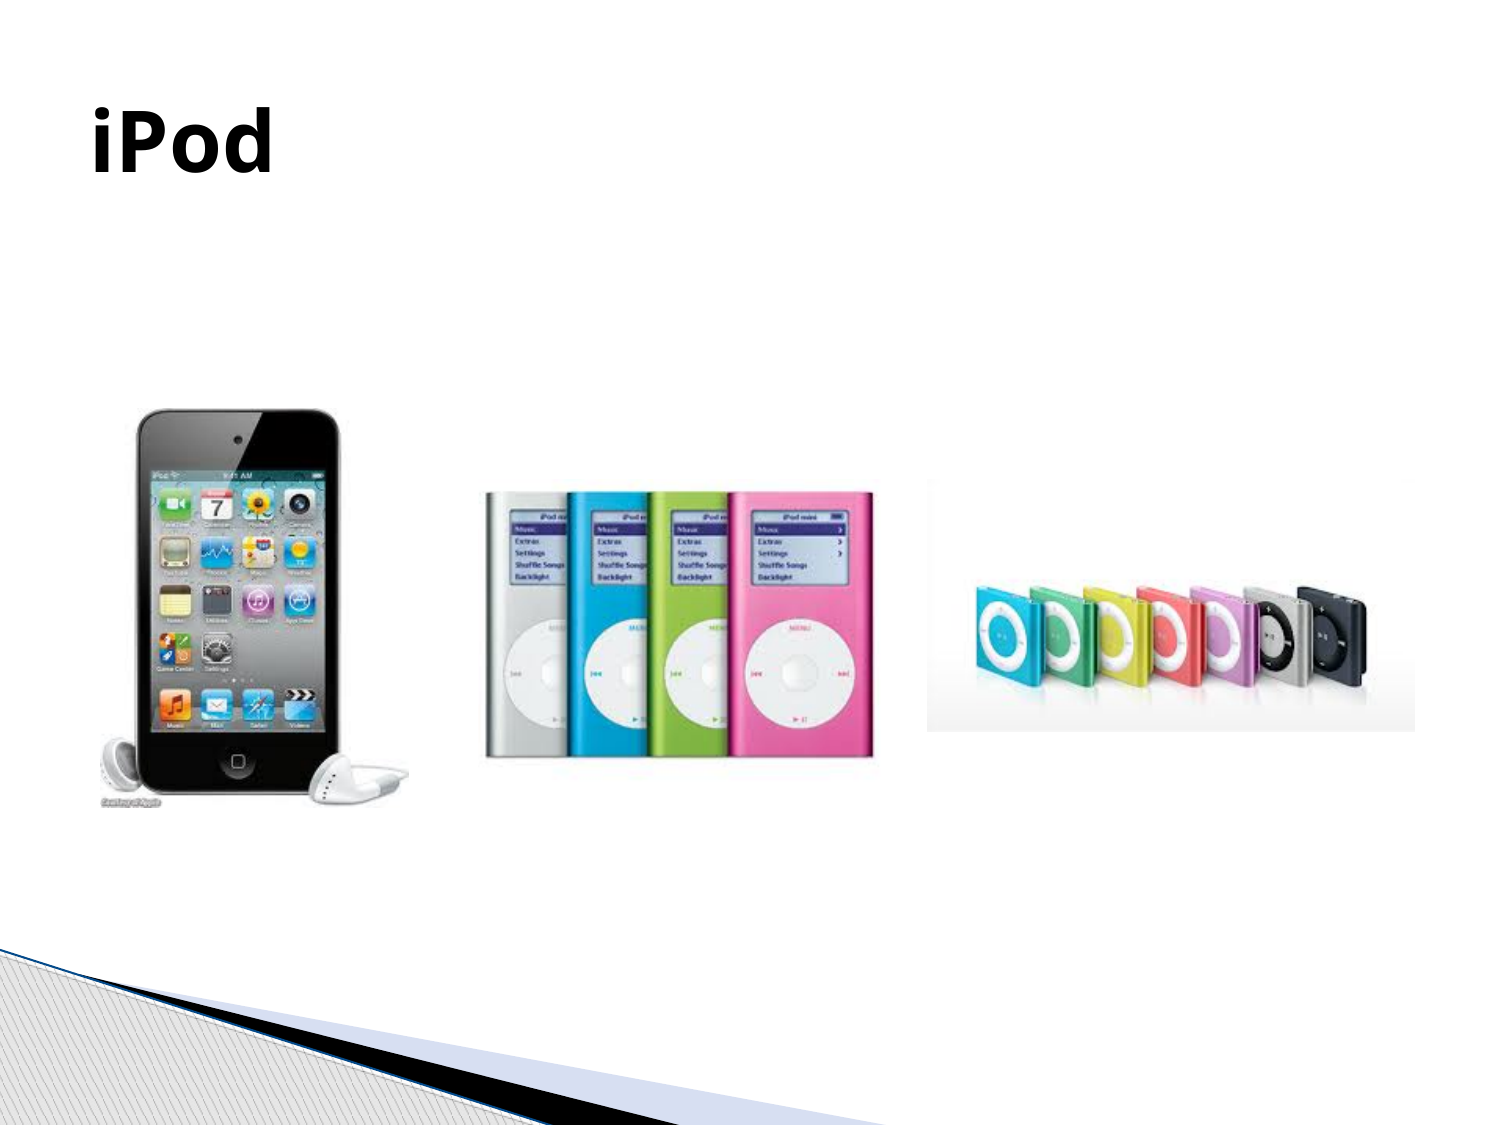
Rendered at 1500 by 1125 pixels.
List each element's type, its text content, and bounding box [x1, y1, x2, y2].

picture [927, 479, 1415, 732]
title iPod [75, 45, 349, 233]
picture [100, 408, 409, 808]
picture [478, 479, 884, 783]
